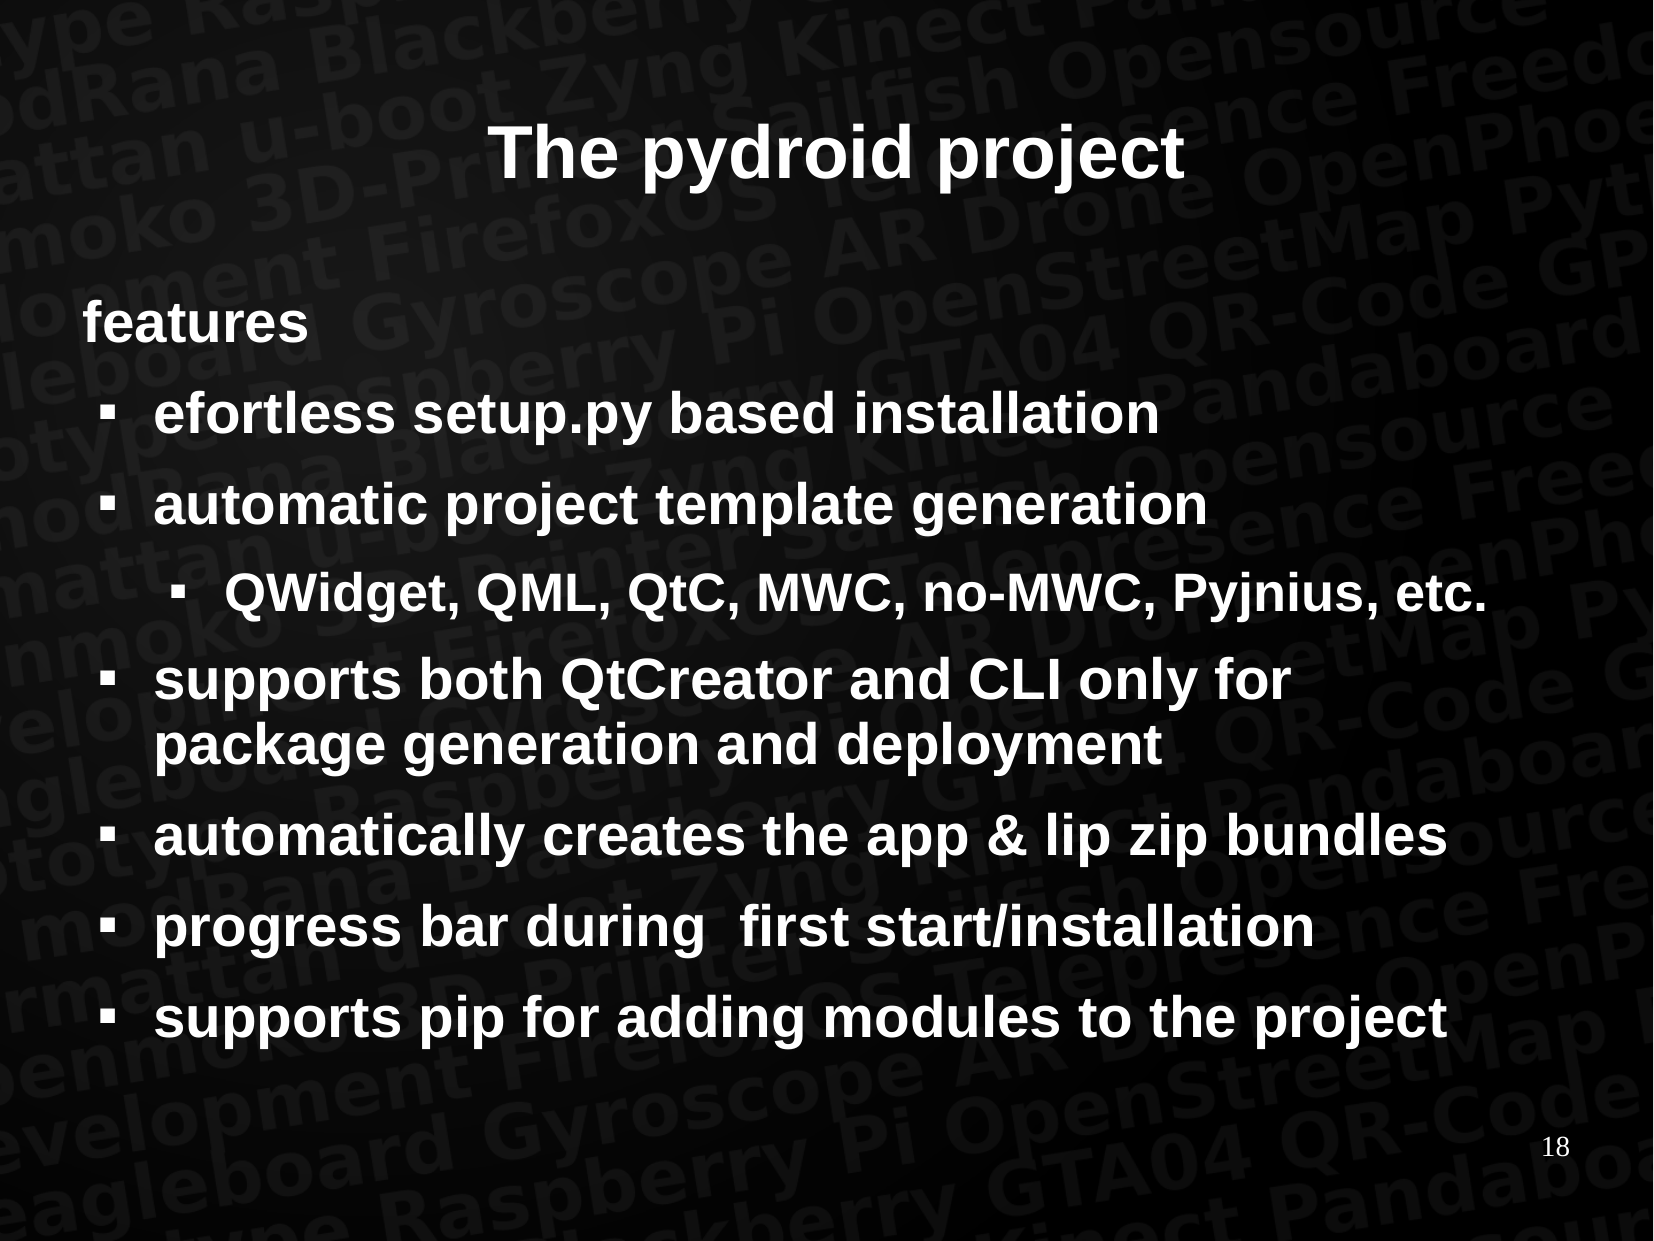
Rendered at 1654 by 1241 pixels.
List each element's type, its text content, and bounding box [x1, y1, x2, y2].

title The pydroid project [82, 49, 1571, 257]
picture [0, 0, 1654, 1241]
list features efortless setup.py based installation automatic project template generation QWidget, QML, QtC, MWC, no-MWC, Pyjnius, etc. supports both QtCreator and CLI only for package generation and deployment automatically creates the app & lip zip bundles progress bar during first start/installation supports pip for adding modules to the project [82, 290, 1538, 1111]
